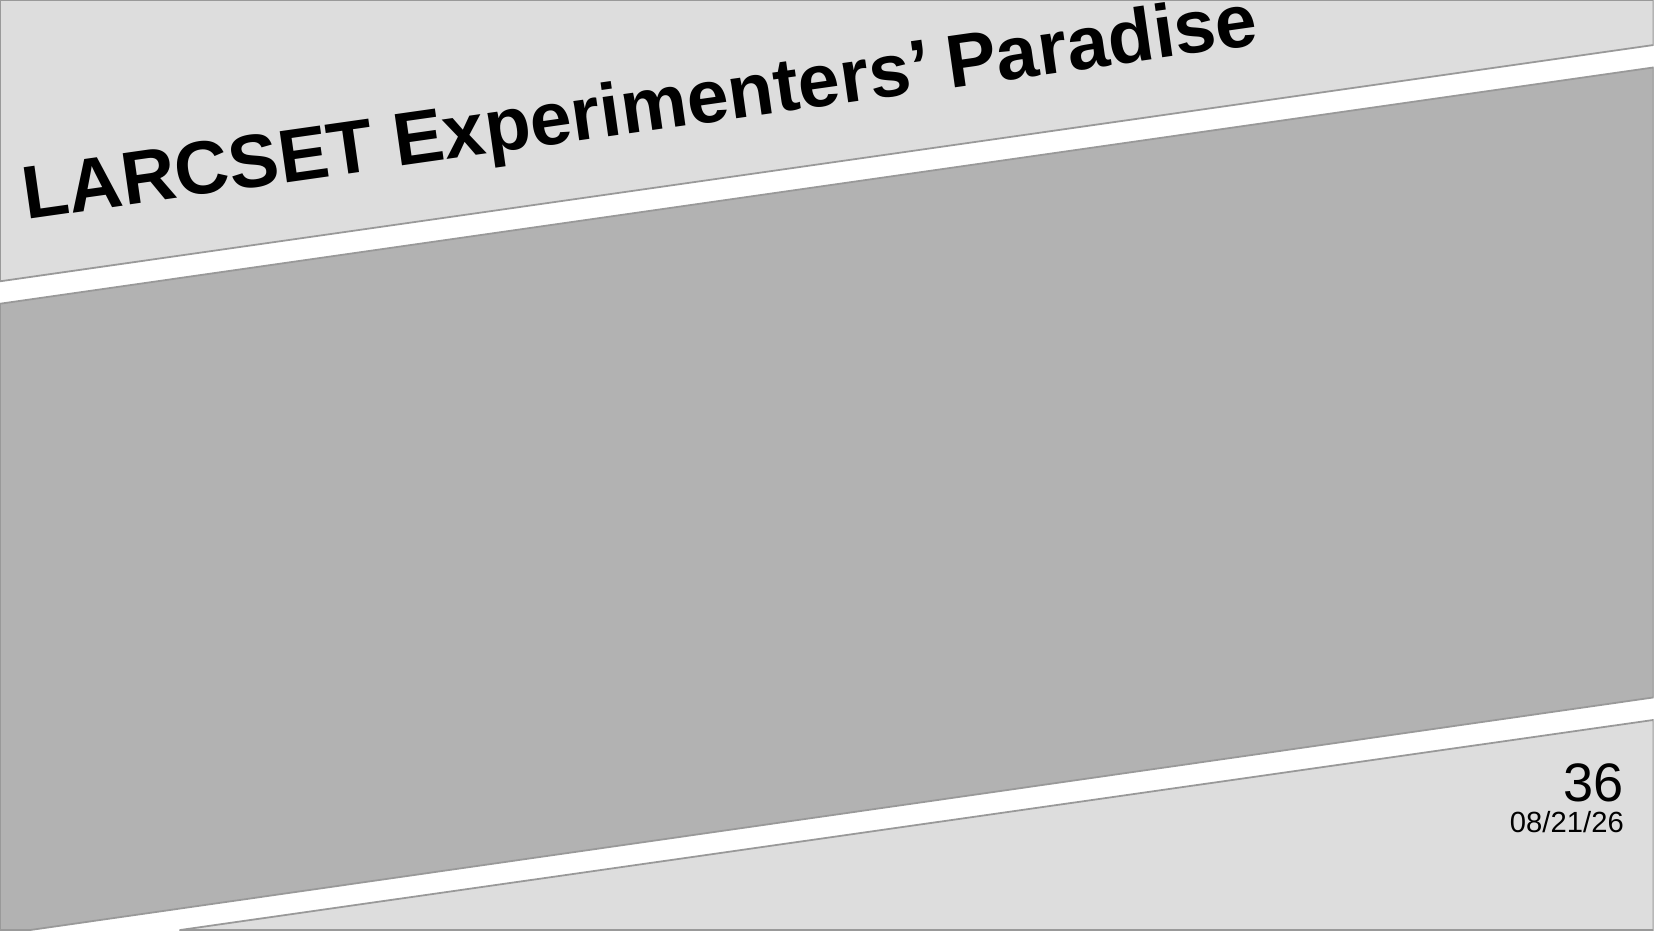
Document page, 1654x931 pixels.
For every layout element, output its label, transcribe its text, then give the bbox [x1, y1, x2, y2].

title LARCSET Experimenters’ Paradise [11, 0, 1496, 272]
